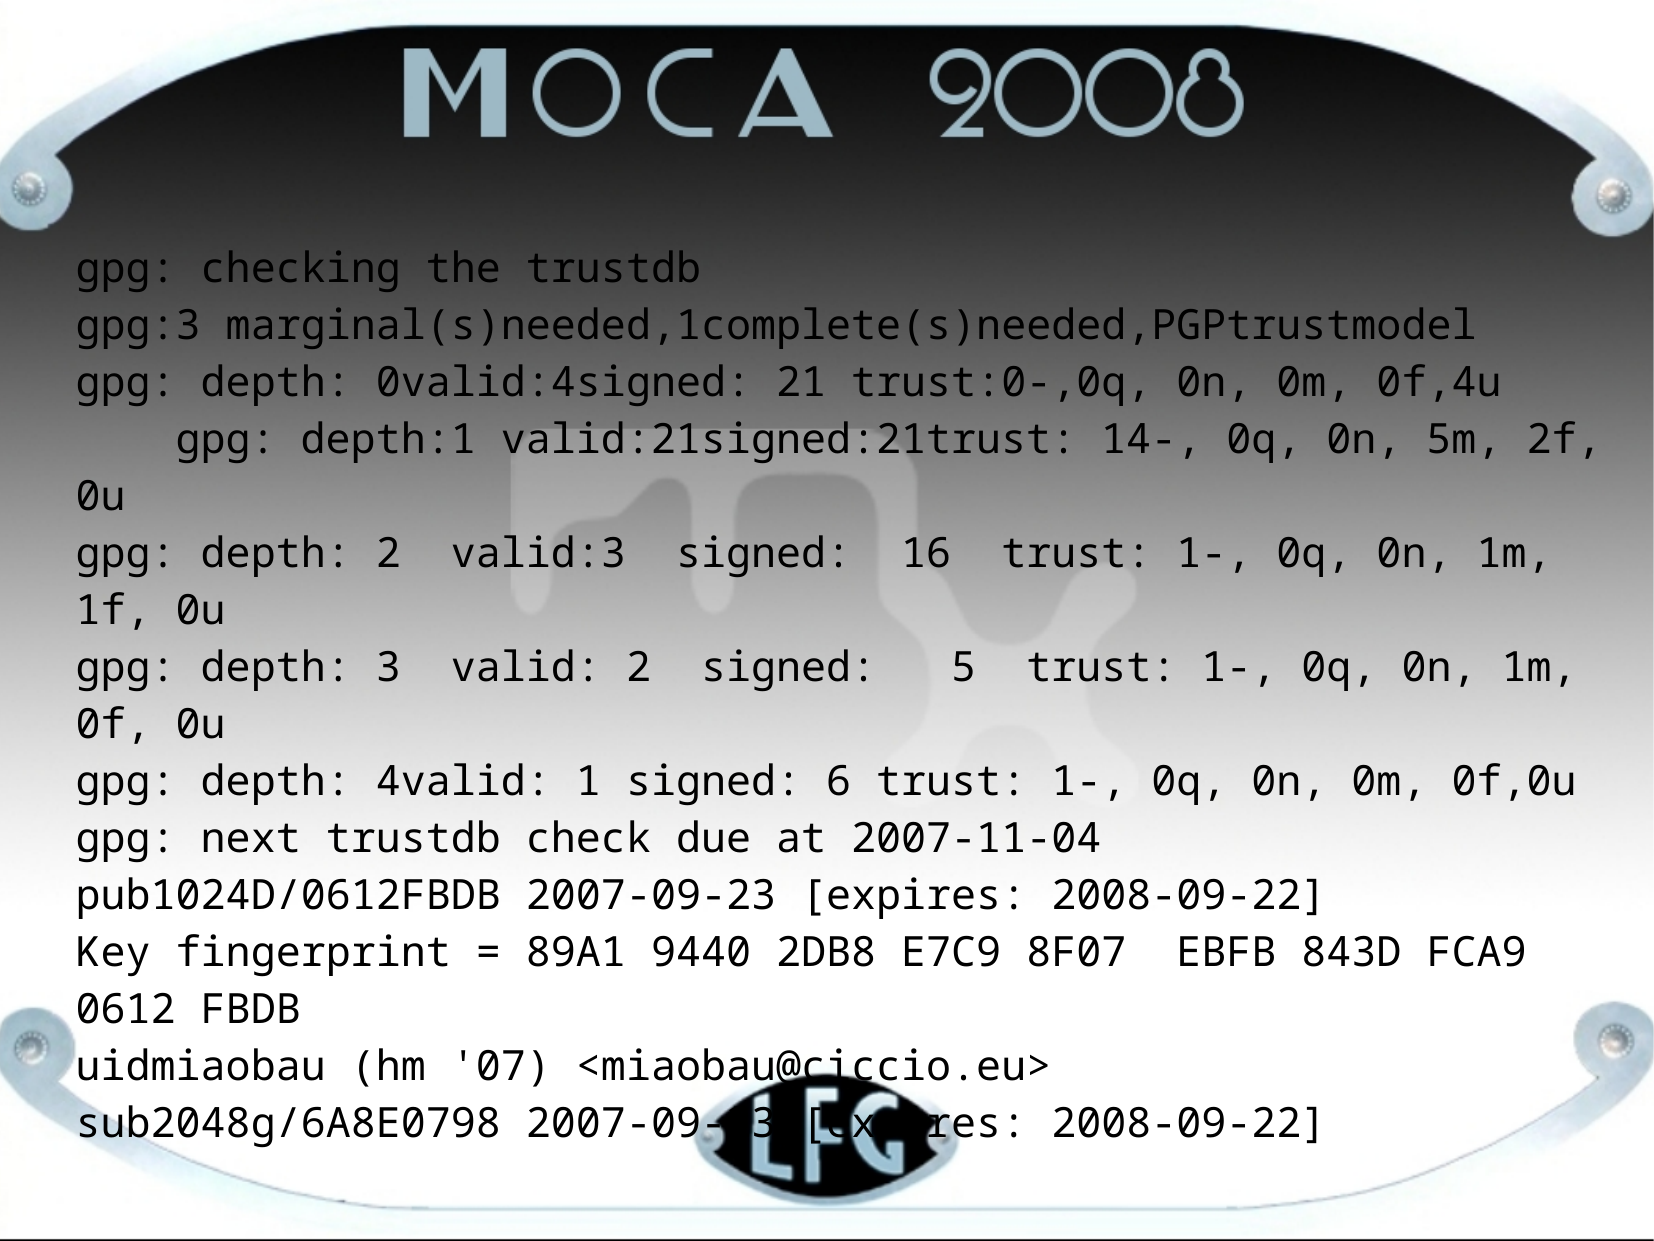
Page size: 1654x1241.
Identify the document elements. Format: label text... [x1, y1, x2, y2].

text_box gpg: checking the trustdb gpg:3 marginal(s)needed,1complete(s)needed,PGPtrustmodel gpg: depth: 0valid:4signed: 21 trust:0-,0q, 0n, 0m, 0f,4u gpg: depth:1 valid:21signed:21trust: 14-, 0q, 0n, 5m, 2f, 0u gpg: depth: 2 valid:3 signed: 16 trust: 1-, 0q, 0n, 1m, 1f, 0u gpg: depth: 3 valid: 2 signed: 5 trust: 1-, 0q, 0n, 1m, 0f, 0u gpg: depth: 4valid: 1 signed: 6 trust: 1-, 0q, 0n, 0m, 0f,0u gpg: next trustdb check due at 2007-11-04 pub1024D/0612FBDB 2007-09-23 [expires: 2008-09-22] Key fingerprint = 89A1 9440 2DB8 E7C9 8F07 EBFB 843D FCA9 0612 FBDB uidmiaobau (hm '07) <miaobau@ciccio.eu> sub2048g/6A8E0798 2007-09-23 [expires: 2008-09-22] [60, 230, 1642, 1075]
picture [0, 0, 1654, 1241]
